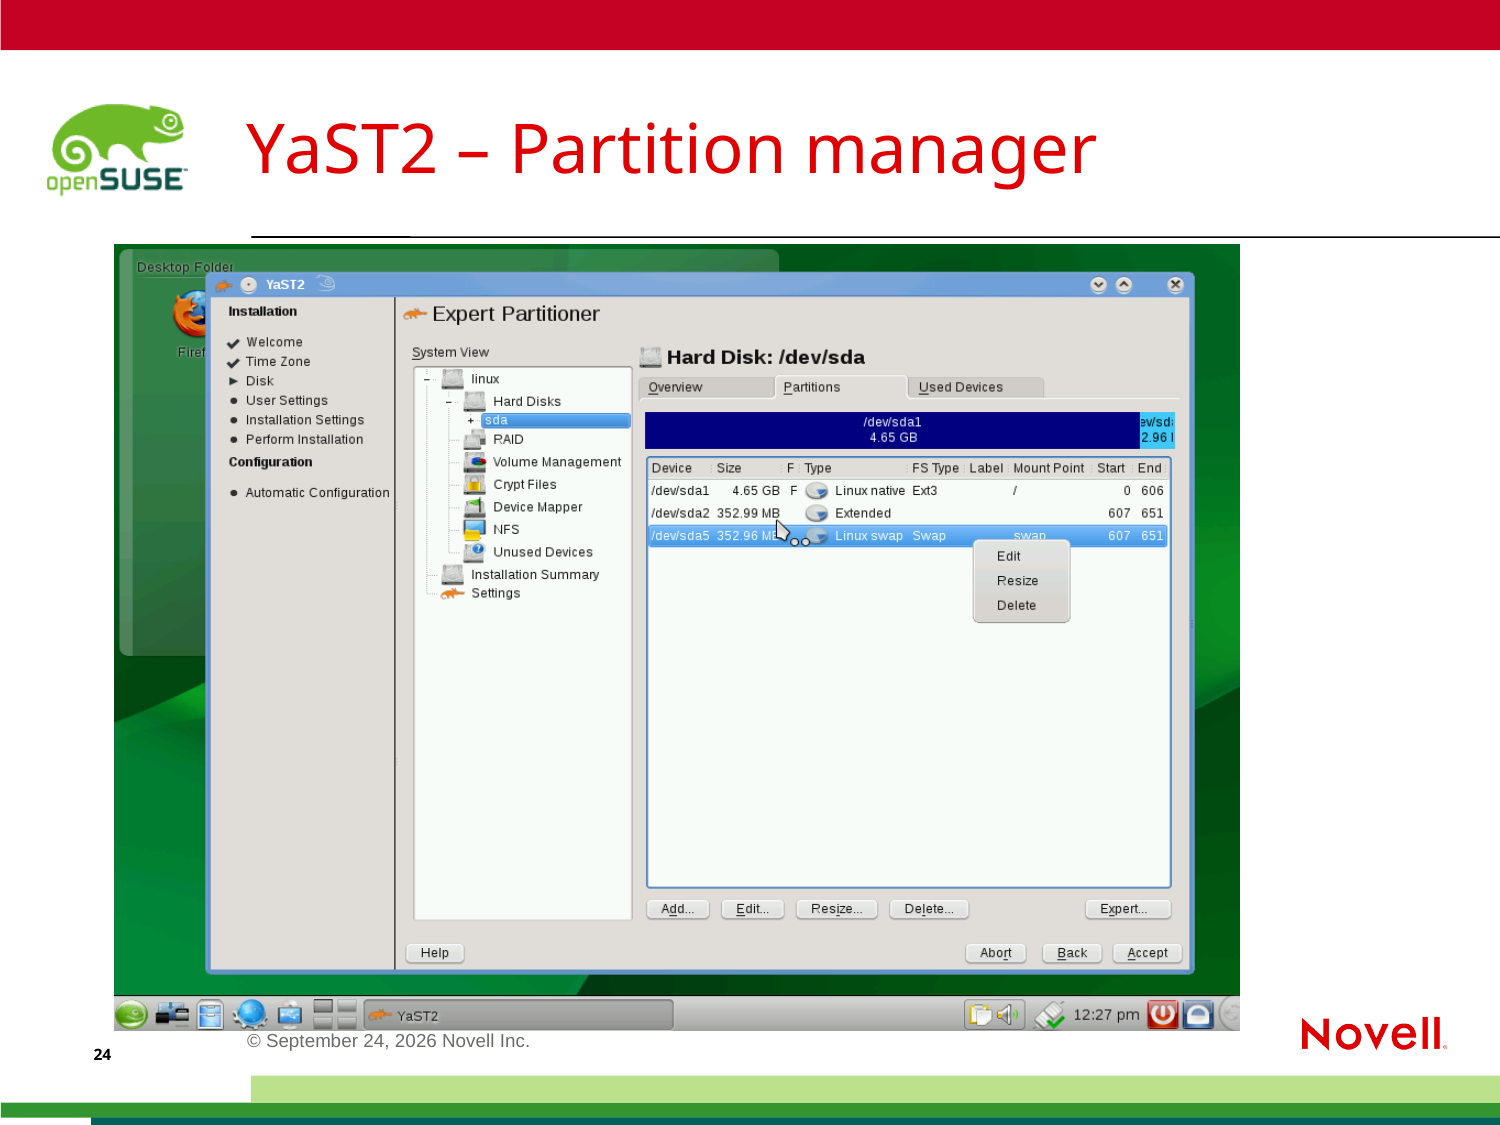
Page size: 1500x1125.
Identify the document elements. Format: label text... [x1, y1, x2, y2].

title YaST2 – Partition manager [246, 68, 1409, 231]
picture [1295, 1011, 1453, 1056]
picture [47, 104, 188, 197]
picture [114, 244, 1240, 1031]
